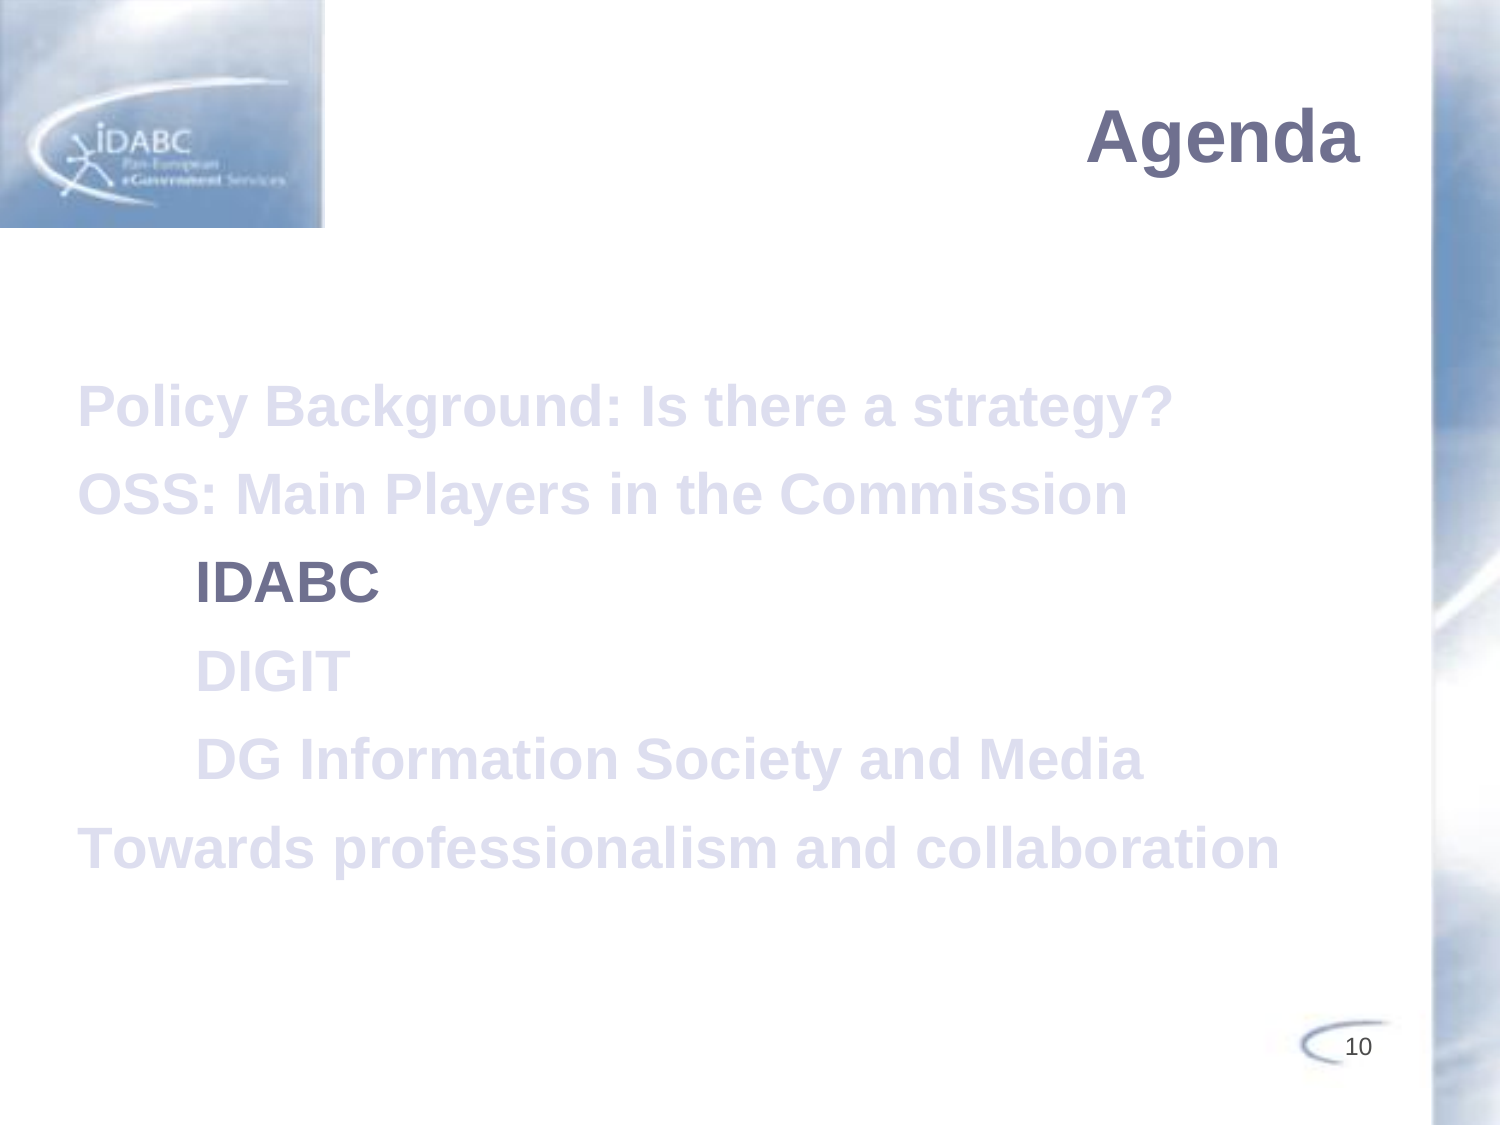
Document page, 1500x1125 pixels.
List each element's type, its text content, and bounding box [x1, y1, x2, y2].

text_box Policy Background: Is there a strategy? OSS: Main Players in the Commission IDABC DIGIT DG Information Society and Media Towards professionalism and collaboration [31, 376, 1500, 887]
title Agenda [187, 75, 1375, 197]
